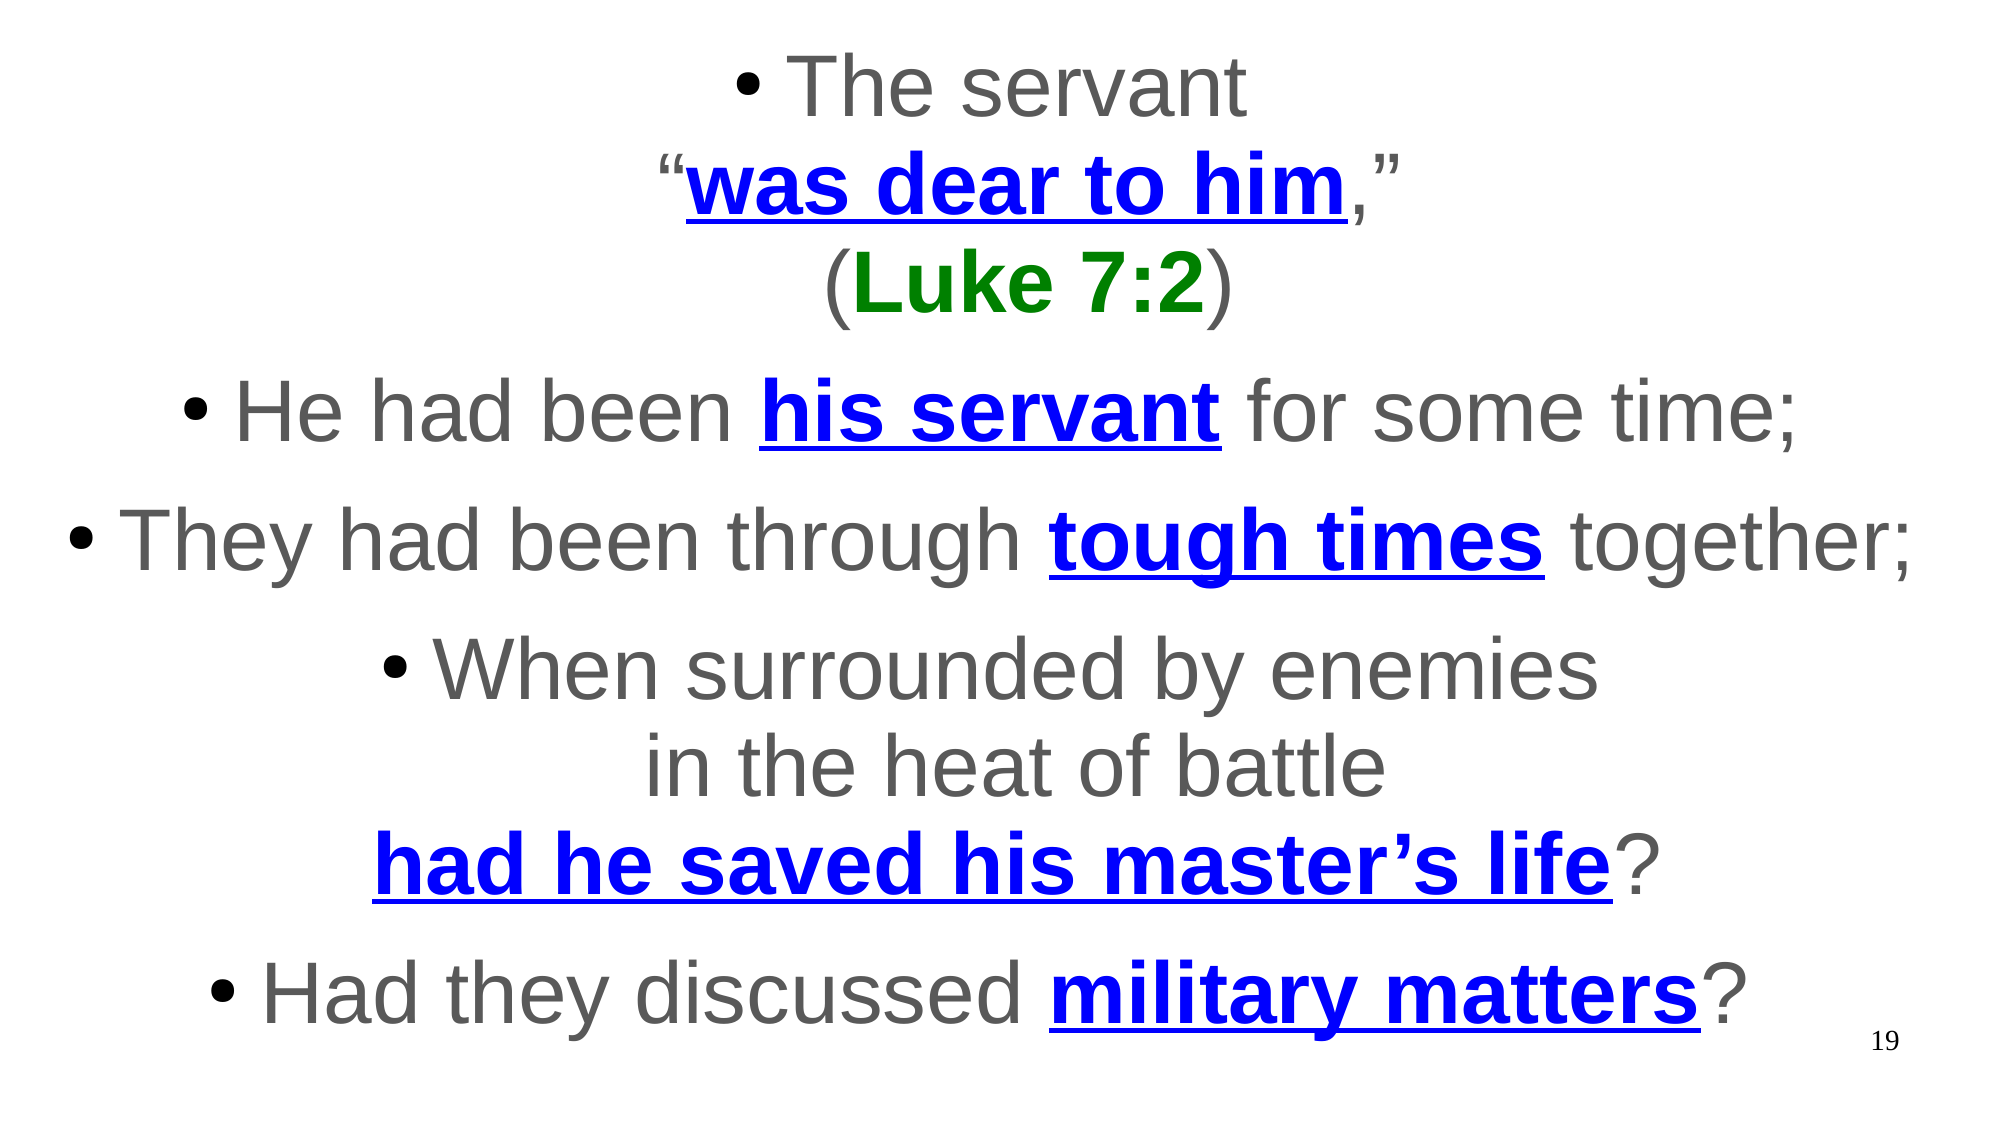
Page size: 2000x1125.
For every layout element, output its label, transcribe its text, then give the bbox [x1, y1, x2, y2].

list The servant “was dear to him,” (Luke 7:2) He had been his servant for some time; They had been through tough times together; When surrounded by enemies in the heat of battle had he saved his master’s life? Had they discussed military matters? [37, 37, 1951, 1088]
